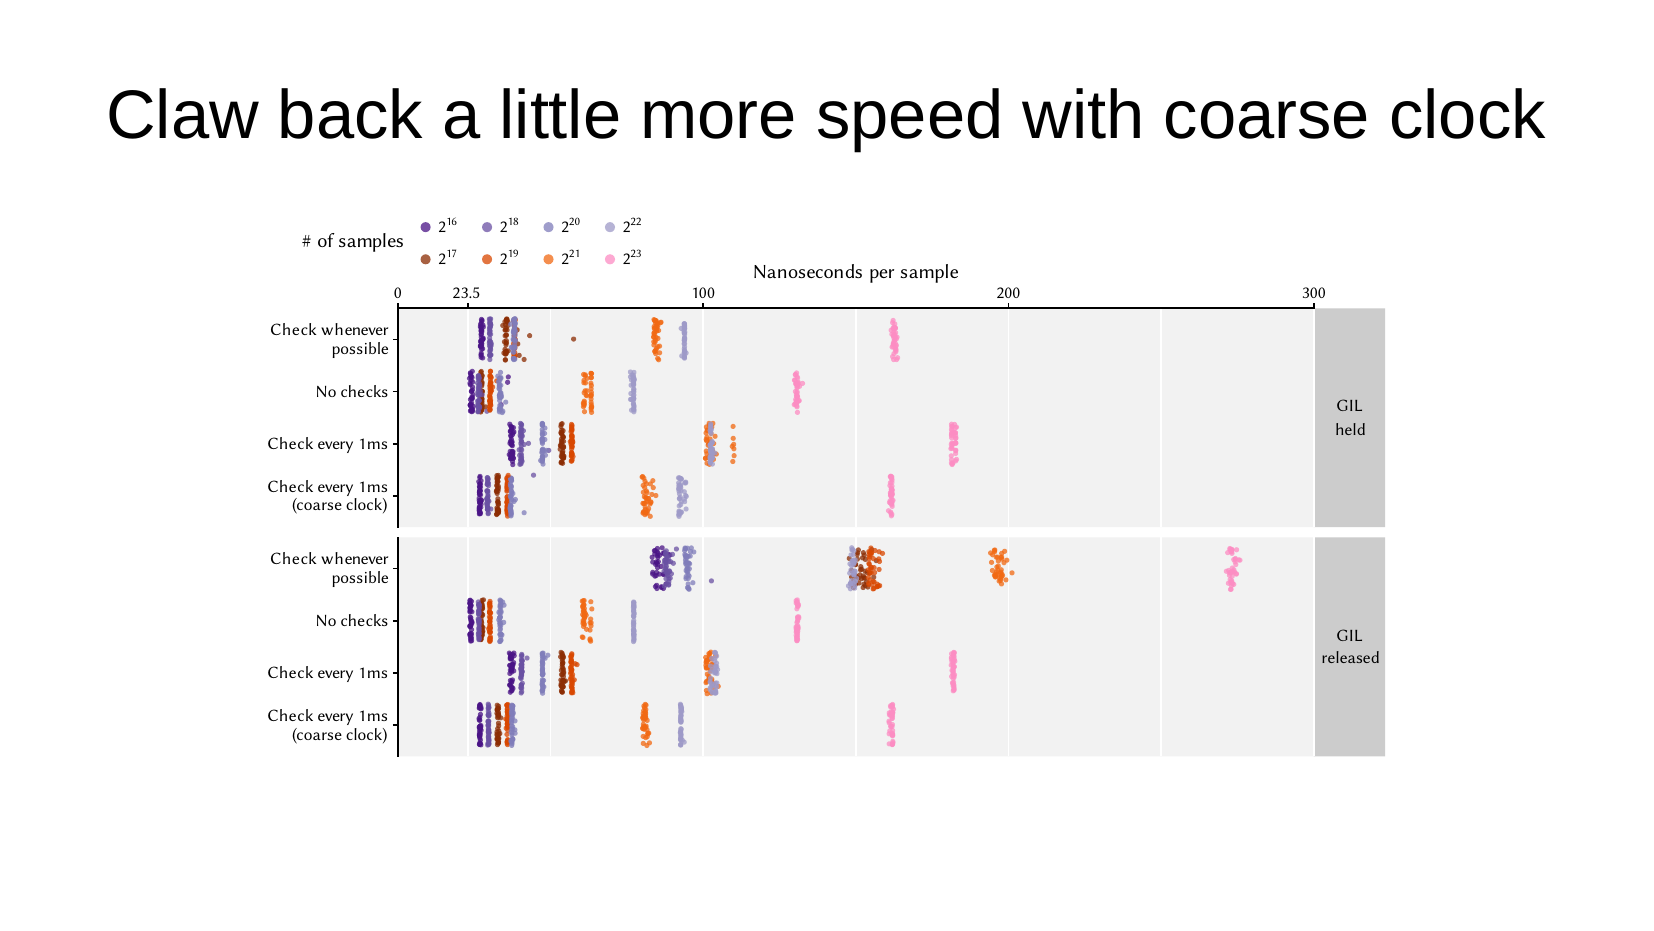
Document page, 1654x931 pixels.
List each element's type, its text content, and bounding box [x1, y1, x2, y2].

title Claw back a little more speed with coarse clock [82, 37, 1571, 193]
picture [268, 217, 1386, 758]
